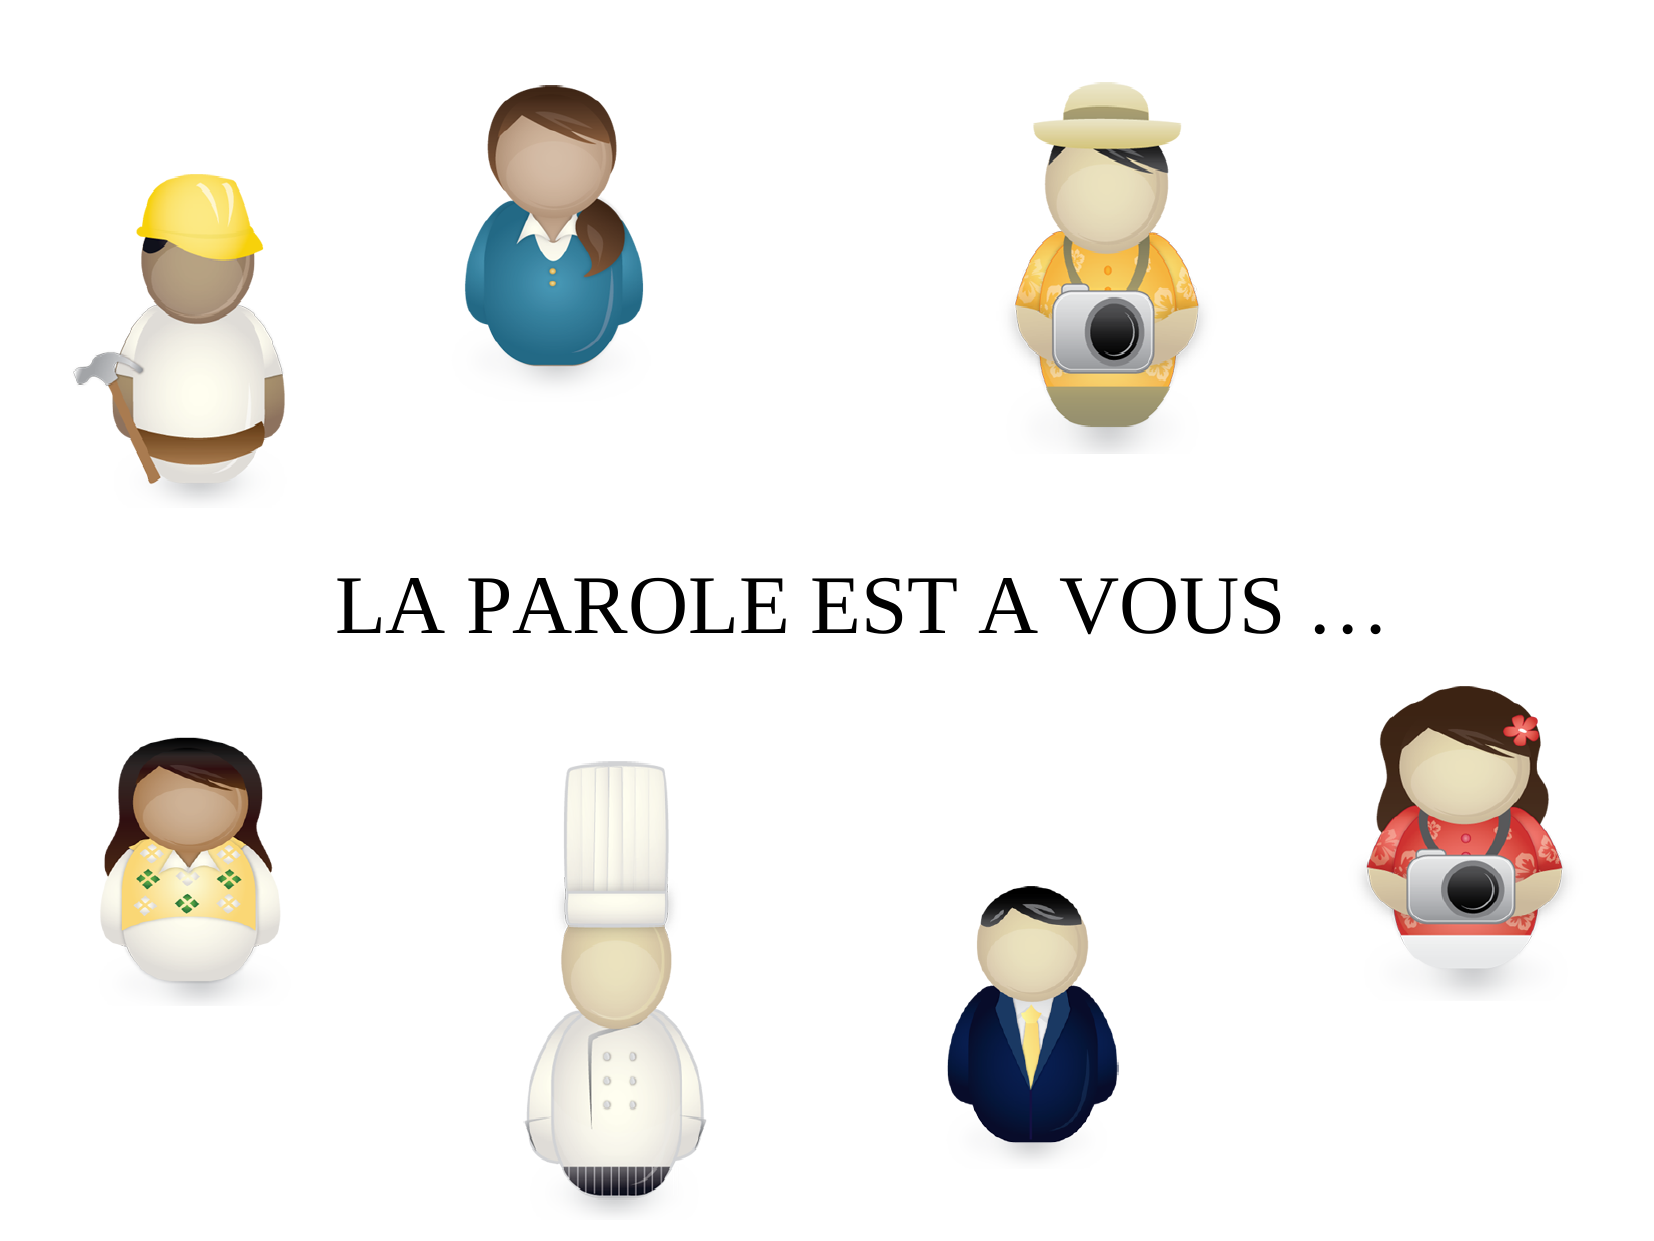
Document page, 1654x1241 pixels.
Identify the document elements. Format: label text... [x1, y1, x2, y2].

picture [437, 70, 676, 402]
picture [1343, 661, 1595, 1001]
picture [921, 862, 1147, 1169]
picture [59, 164, 308, 508]
picture [496, 744, 732, 1220]
text_box LA PAROLE EST A VOUS … [225, 448, 1501, 763]
picture [989, 70, 1229, 454]
picture [70, 720, 313, 1006]
